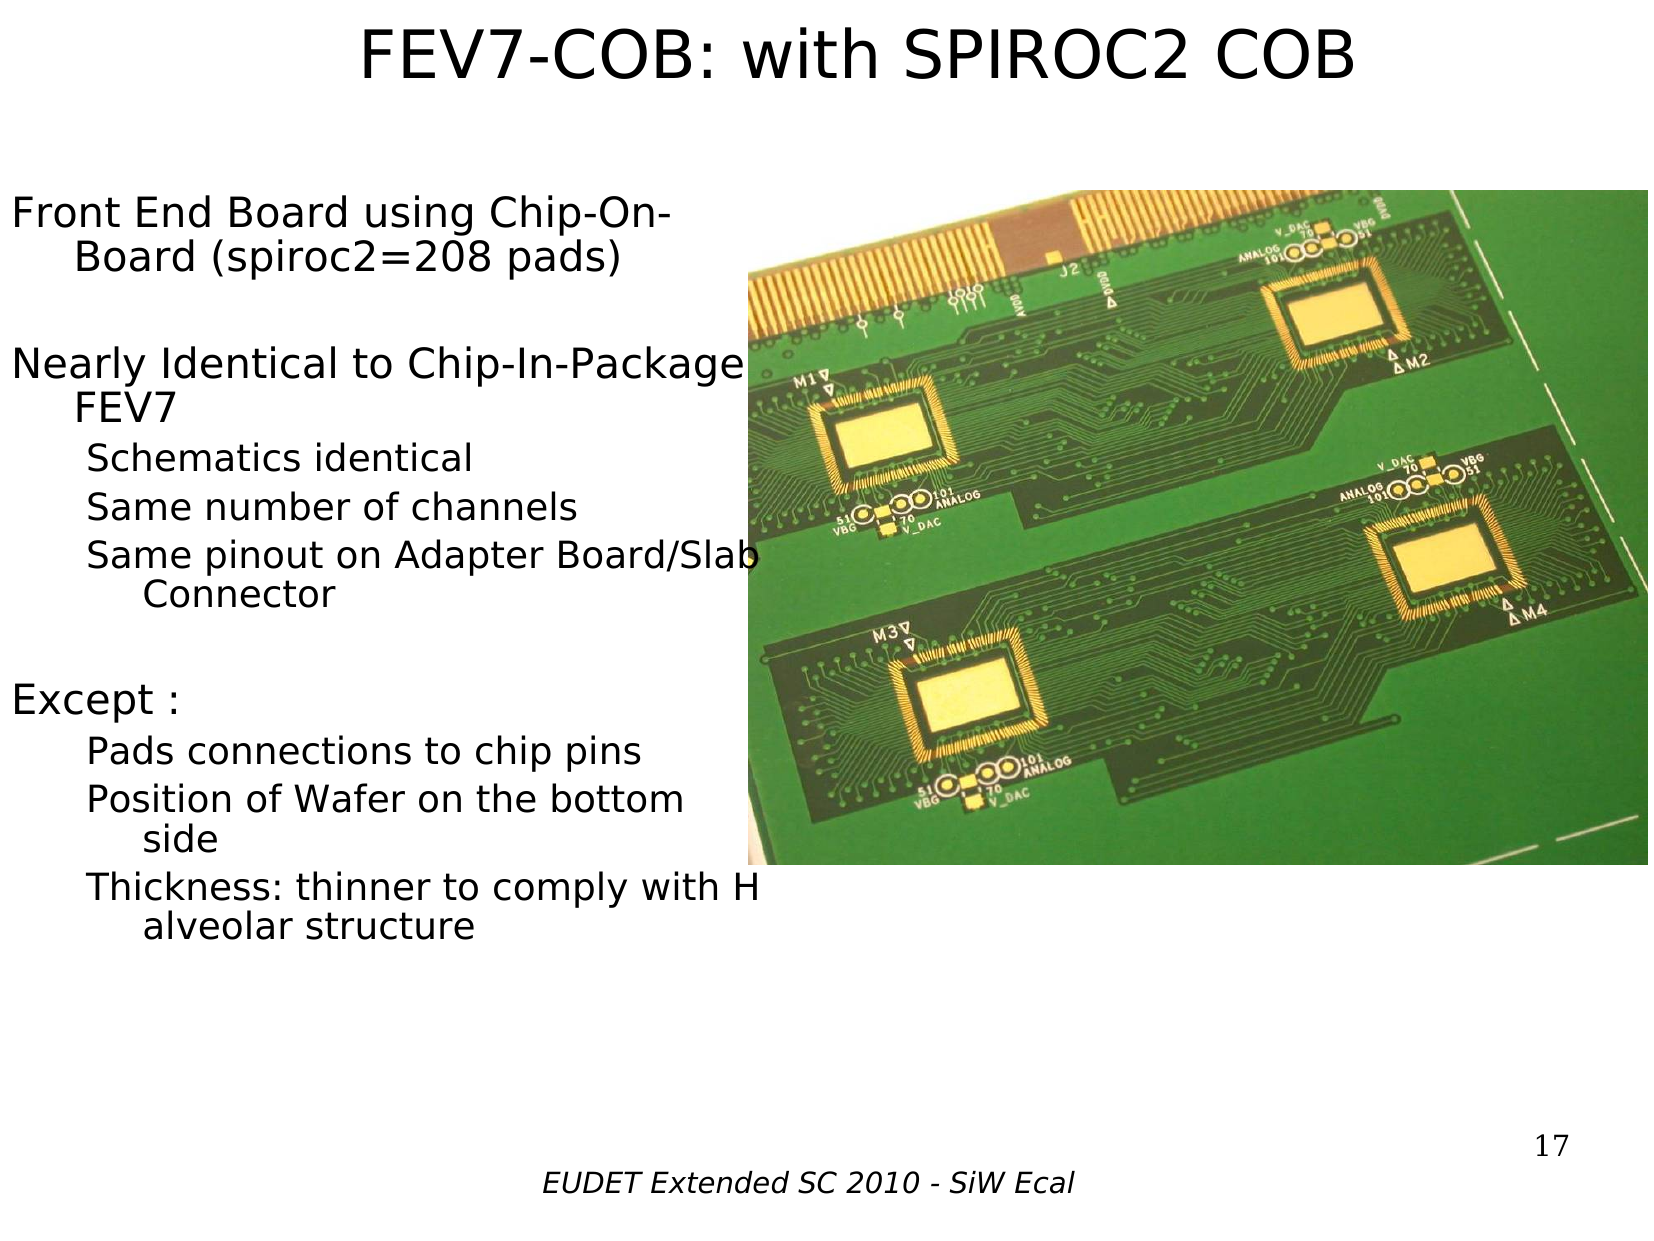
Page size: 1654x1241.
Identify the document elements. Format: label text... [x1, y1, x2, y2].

list Front End Board using Chip-On-Board (spiroc2=208 pads) Nearly Identical to Chip-In-Package FEV7 Schematics identical Same number of channels Same pinout on Adapter Board/Slab Connector Except : Pads connections to chip pins Position of Wafer on the bottom side Thickness: thinner to comply with H alveolar structure [0, 184, 785, 1163]
picture [785, 190, 1648, 865]
title FEV7-COB: with SPIROC2 COB [224, 9, 1494, 103]
